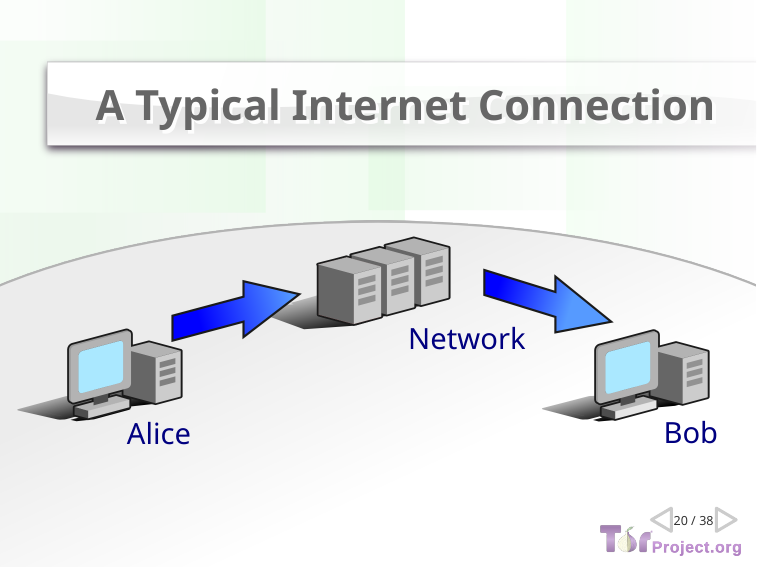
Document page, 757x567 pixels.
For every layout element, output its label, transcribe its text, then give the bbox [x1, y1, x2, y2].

text_box <number> / 38 [618, 504, 756, 555]
text_box A Typical Internet Connection [80, 61, 709, 147]
text_box [651, 508, 672, 532]
text_box [716, 508, 737, 532]
text_box Network [382, 310, 551, 361]
picture [0, 0, 757, 567]
text_box Alice [102, 405, 216, 456]
text_box Bob [634, 404, 748, 455]
